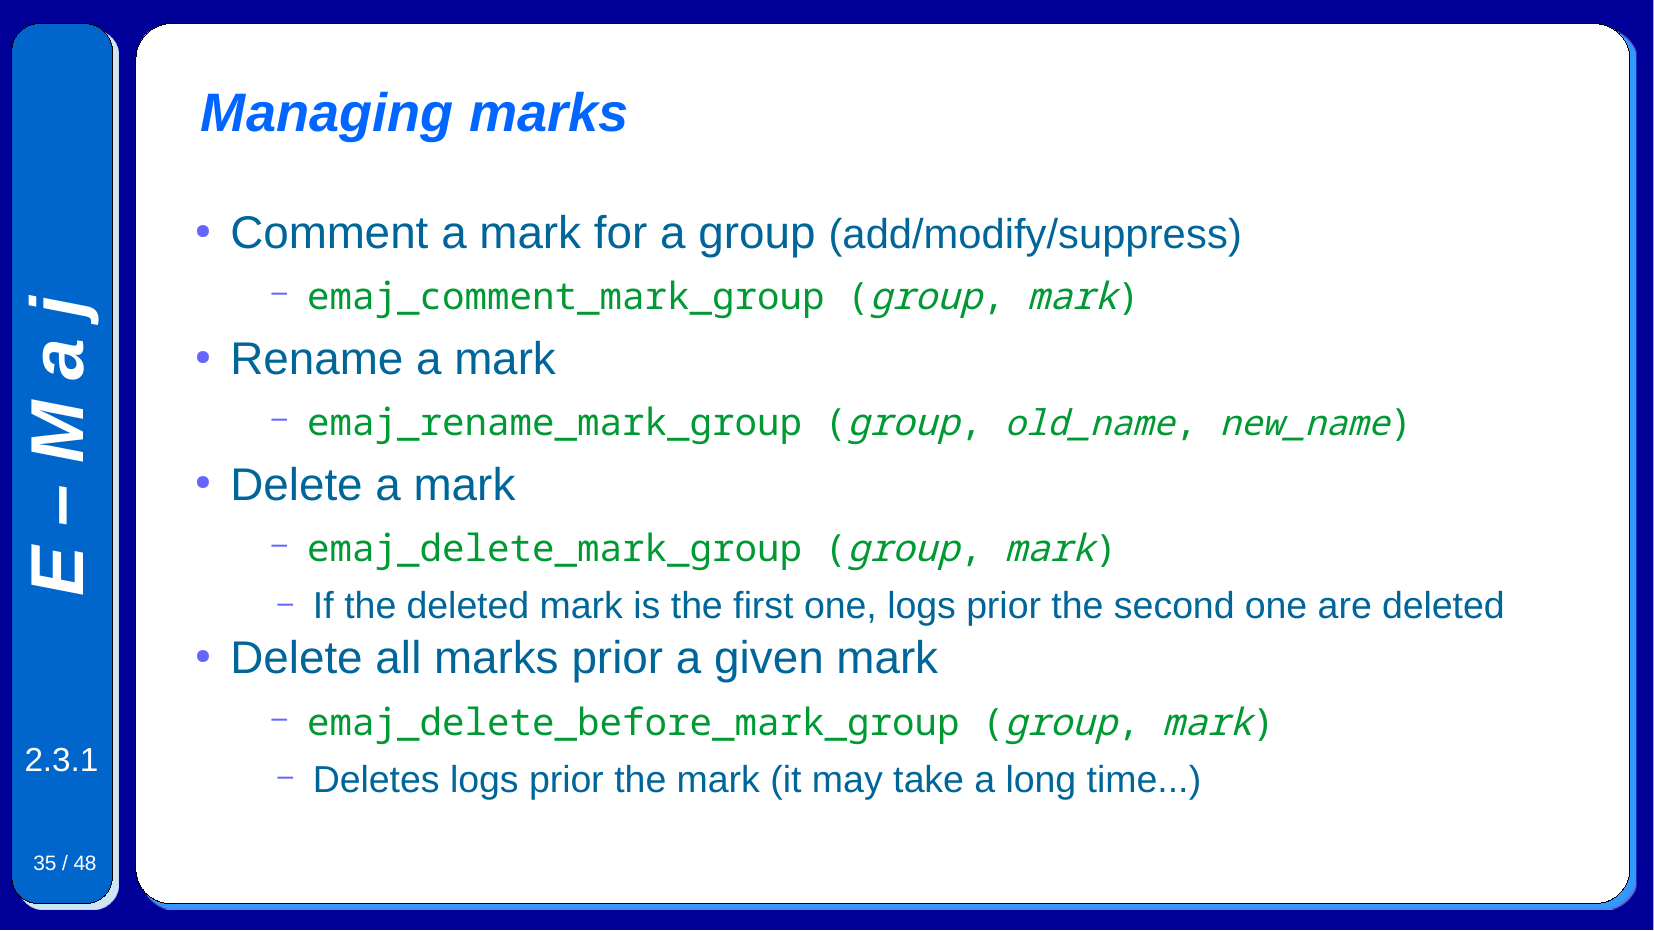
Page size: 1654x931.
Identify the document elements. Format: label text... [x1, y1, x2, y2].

title Managing marks [200, 34, 1575, 191]
list Comment a mark for a group (add/modify/suppress) emaj_comment_mark_group (group, mark) Rename a mark emaj_rename_mark_group (group, old_name, new_name) Delete a mark emaj_delete_mark_group (group, mark) If the deleted mark is the first one, logs prior the second one are deleted Delete all marks prior a given mark emaj_delete_before_mark_group (group, mark) Deletes logs prior the mark (it may take a long time...) [177, 206, 1587, 827]
